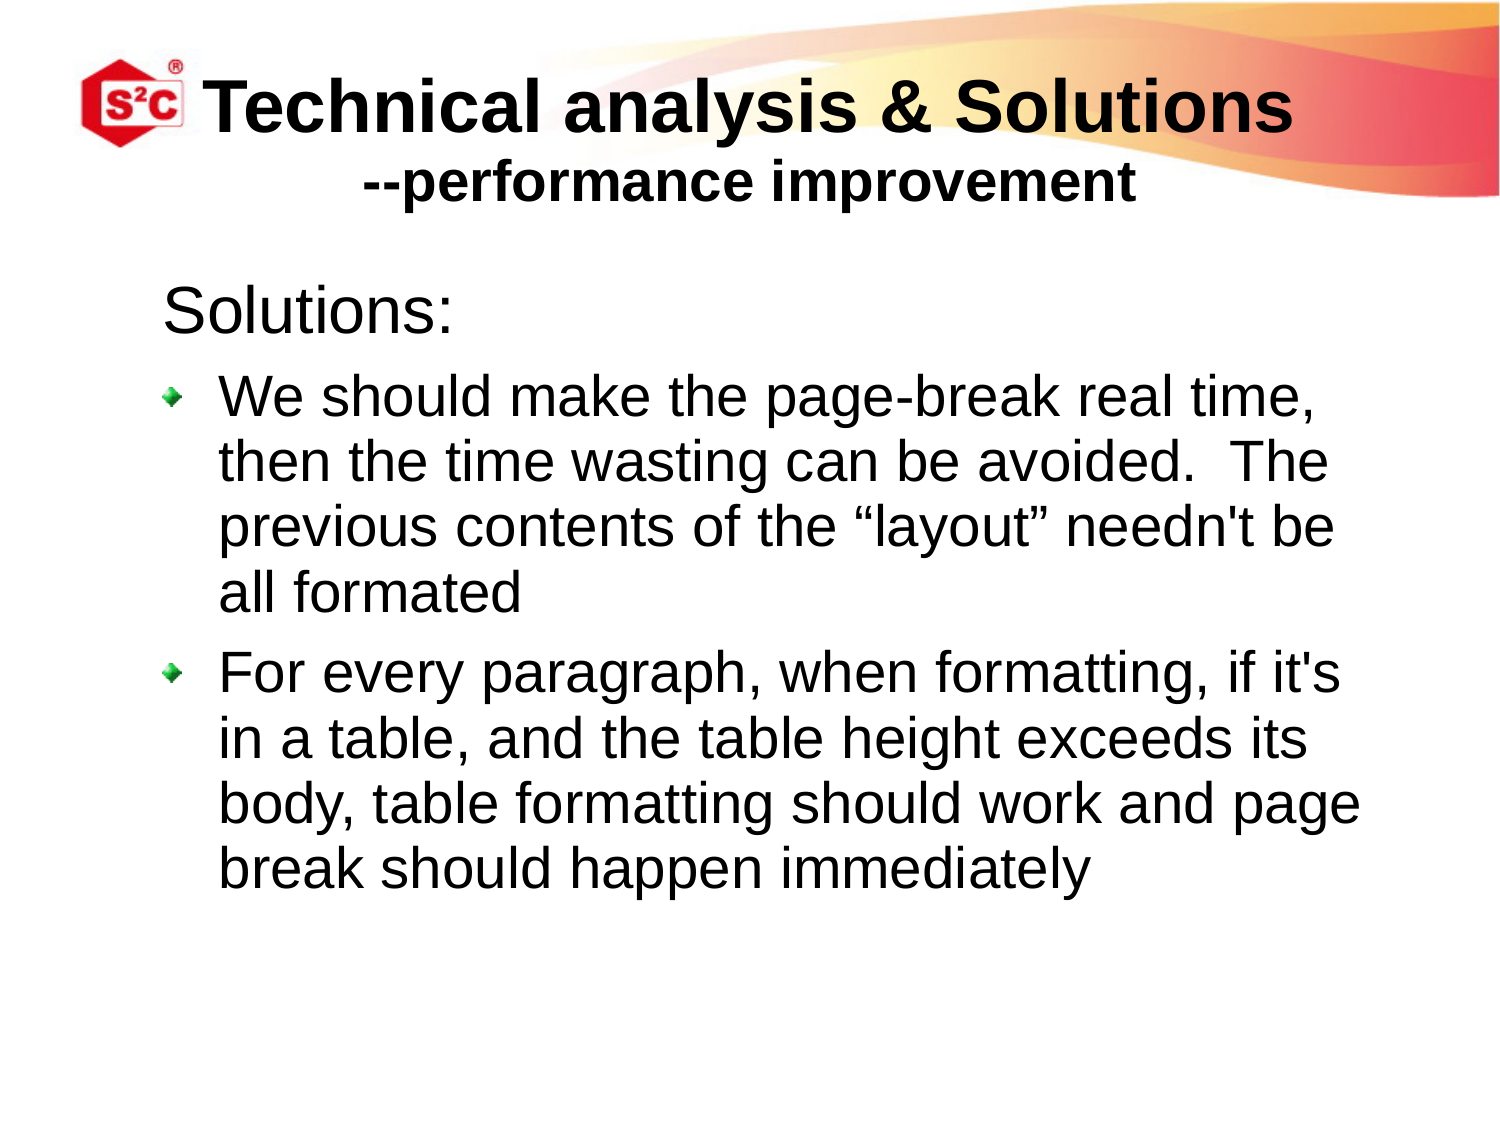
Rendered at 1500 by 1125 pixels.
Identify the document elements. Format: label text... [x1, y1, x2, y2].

list Solutions: We should make the page-break real time, then the time wasting can be avoided. The previous contents of the “layout” needn't be all formated For every paragraph, when formatting, if it's in a table, and the table height exceeds its body, table formatting should work and page break should happen immediately [147, 265, 1388, 975]
title Technical analysis & Solutions --performance improvement [75, 44, 1425, 233]
picture [0, 0, 1500, 1125]
